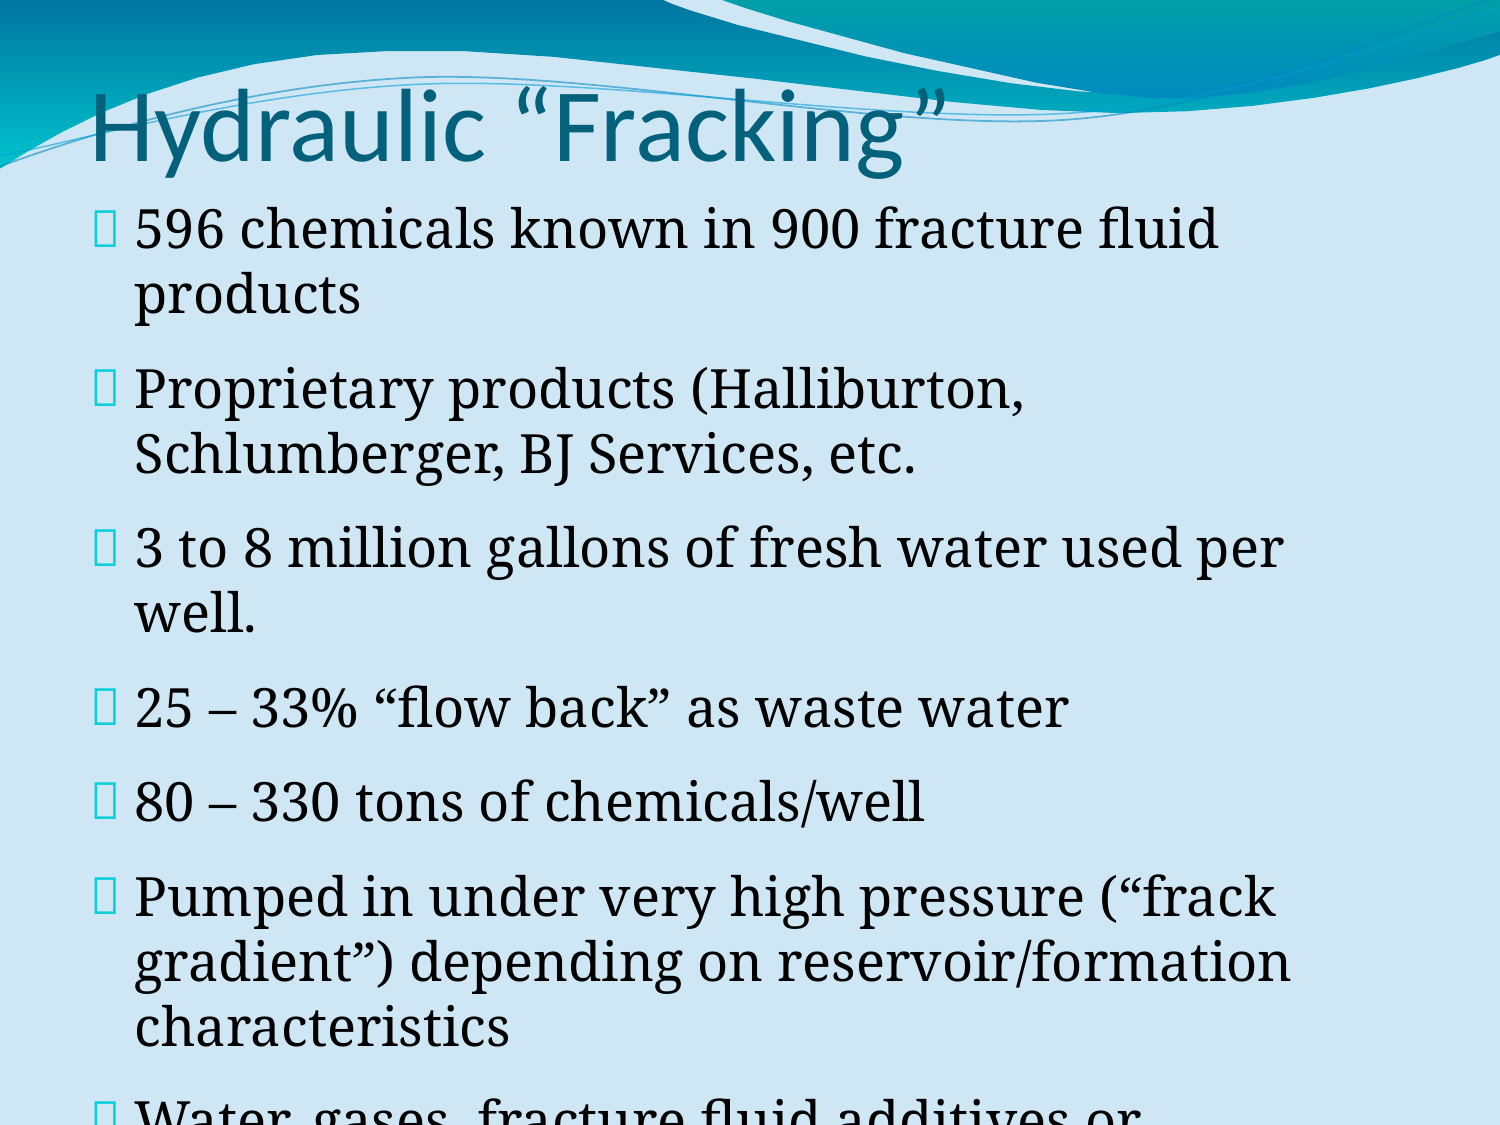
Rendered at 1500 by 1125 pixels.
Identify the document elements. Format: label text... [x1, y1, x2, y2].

list 596 chemicals known in 900 fracture fluid products Proprietary products (Halliburton, Schlumberger, BJ Services, etc. 3 to 8 million gallons of fresh water used per well. 25 – 33% “flow back” as waste water 80 – 330 tons of chemicals/well Pumped in under very high pressure (“frack gradient”) depending on reservoir/formation characteristics Water, gases, fracture fluid additives or combination creates a ~200 foot “frack zone” [75, 187, 1425, 1125]
title Hydraulic “Fracking” [75, 50, 1425, 187]
